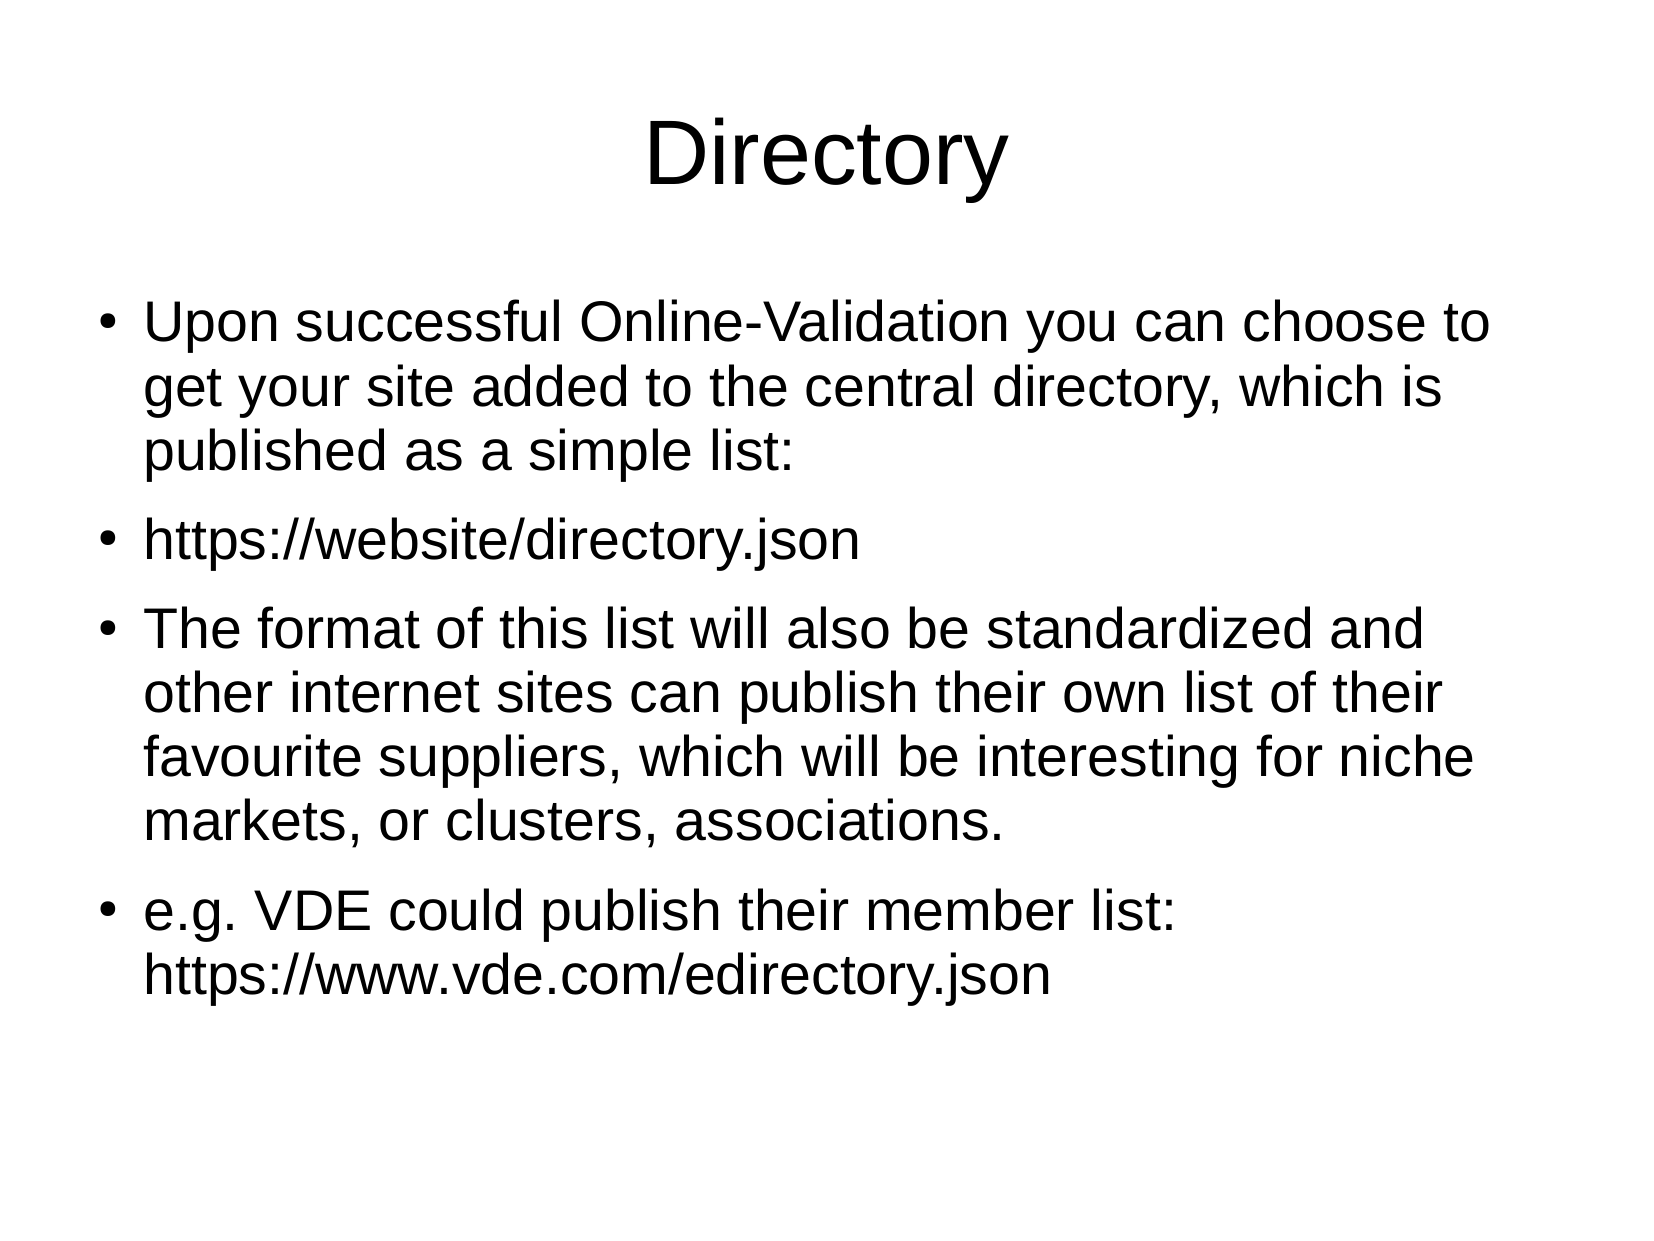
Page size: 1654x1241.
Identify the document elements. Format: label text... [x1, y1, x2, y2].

title Directory [82, 49, 1571, 257]
list Upon successful Online-Validation you can choose to get your site added to the central directory, which is published as a simple list: https://website/directory.json The format of this list will also be standardized and other internet sites can publish their own list of their favourite suppliers, which will be interesting for niche markets, or clusters, associations. e.g. VDE could publish their member list: https://www.vde.com/edirectory.json [82, 290, 1571, 1010]
